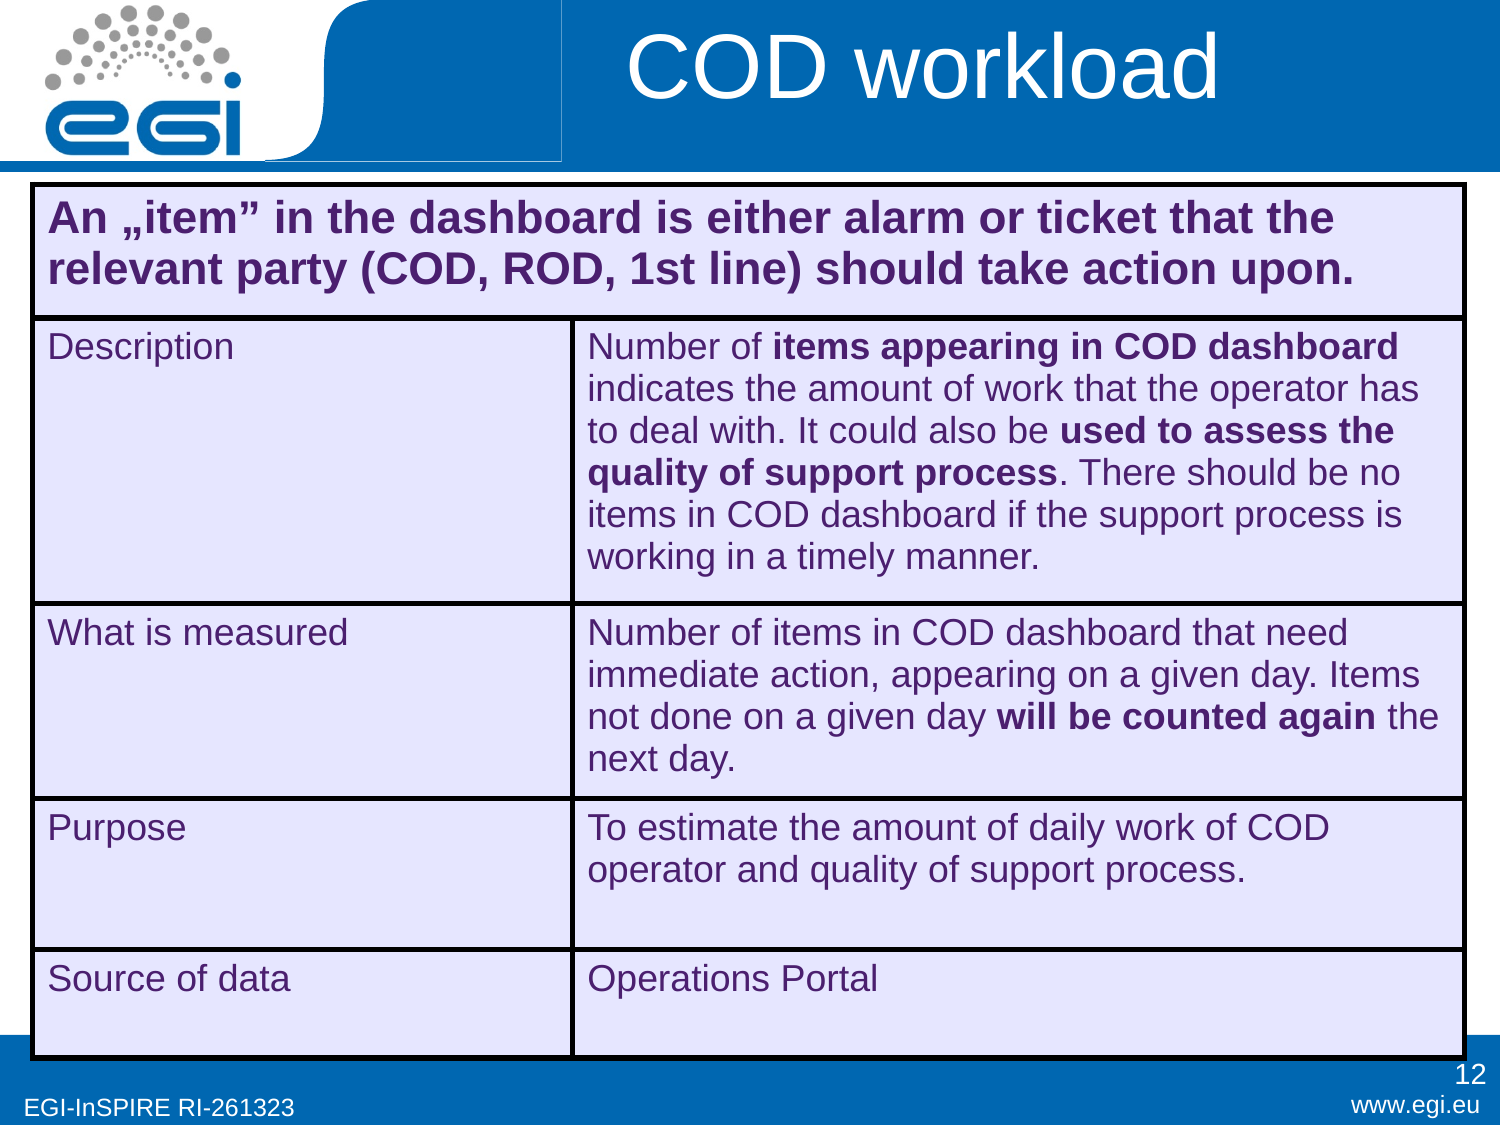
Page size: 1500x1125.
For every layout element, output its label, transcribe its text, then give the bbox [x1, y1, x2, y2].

table_cell To estimate the amount of daily work of COD operator and quality of support process. [575, 801, 1462, 947]
title COD workload [371, 0, 1477, 125]
table_cell Description [35, 321, 570, 601]
picture [0, 0, 265, 161]
table_cell Purpose [35, 801, 570, 947]
table_cell Operations Portal [575, 952, 1462, 1055]
table_cell Source of data [35, 952, 570, 1055]
table_cell Number of items appearing in COD dashboard indicates the amount of work that the operator has to deal with. It could also be used to assess the quality of support process. There should be no items in COD dashboard if the support process is working in a timely manner. [575, 321, 1462, 601]
table_cell Number of items in COD dashboard that need immediate action, appearing on a given day. Items not done on a given day will be counted again the next day. [575, 606, 1462, 796]
table_header An „item” in the dashboard is either alarm or ticket that the relevant party (COD, ROD, 1st line) should take action upon. [35, 187, 1462, 315]
table_cell What is measured [35, 606, 570, 796]
